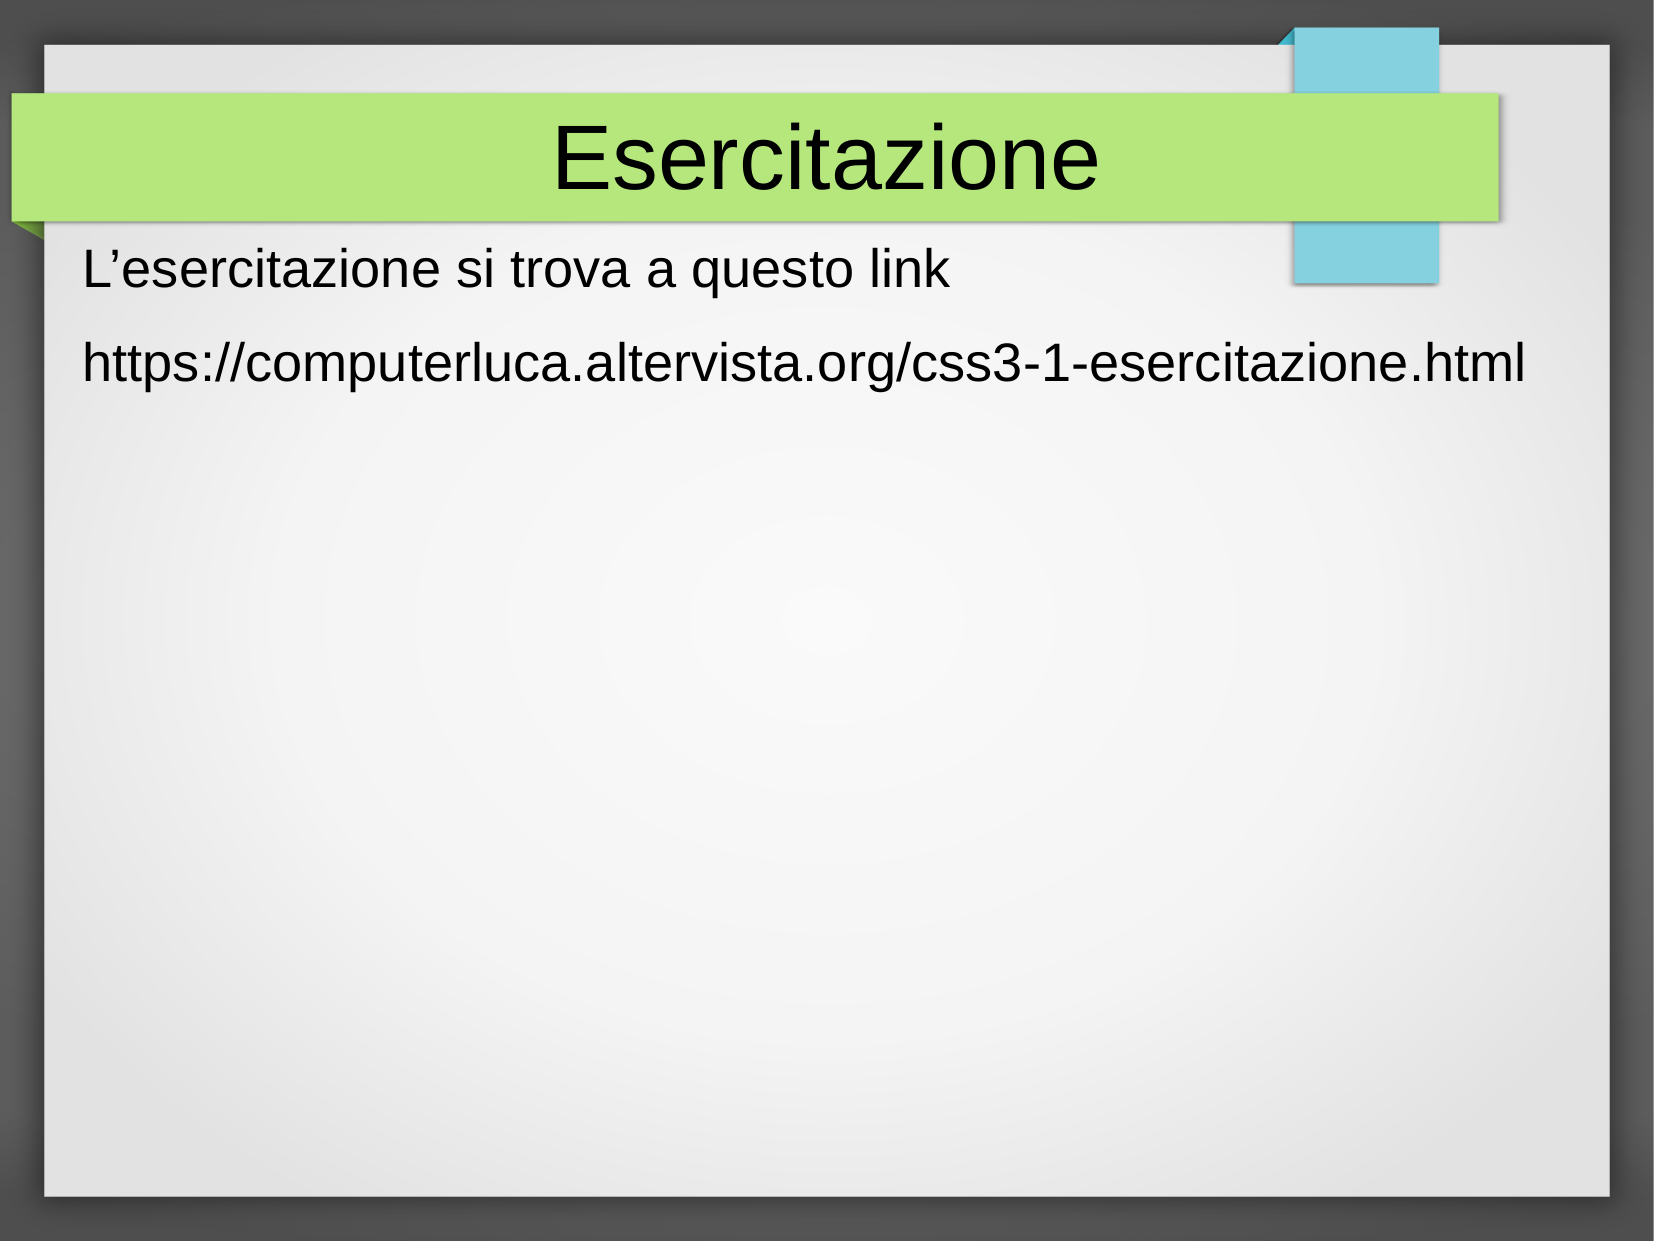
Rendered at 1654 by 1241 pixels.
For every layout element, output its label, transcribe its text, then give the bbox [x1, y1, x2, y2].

title Esercitazione [82, 49, 1571, 232]
list L’esercitazione si trova a questo link https://computerluca.altervista.org/css3-1-esercitazione.html [82, 232, 1571, 1162]
picture [0, 0, 1654, 1241]
